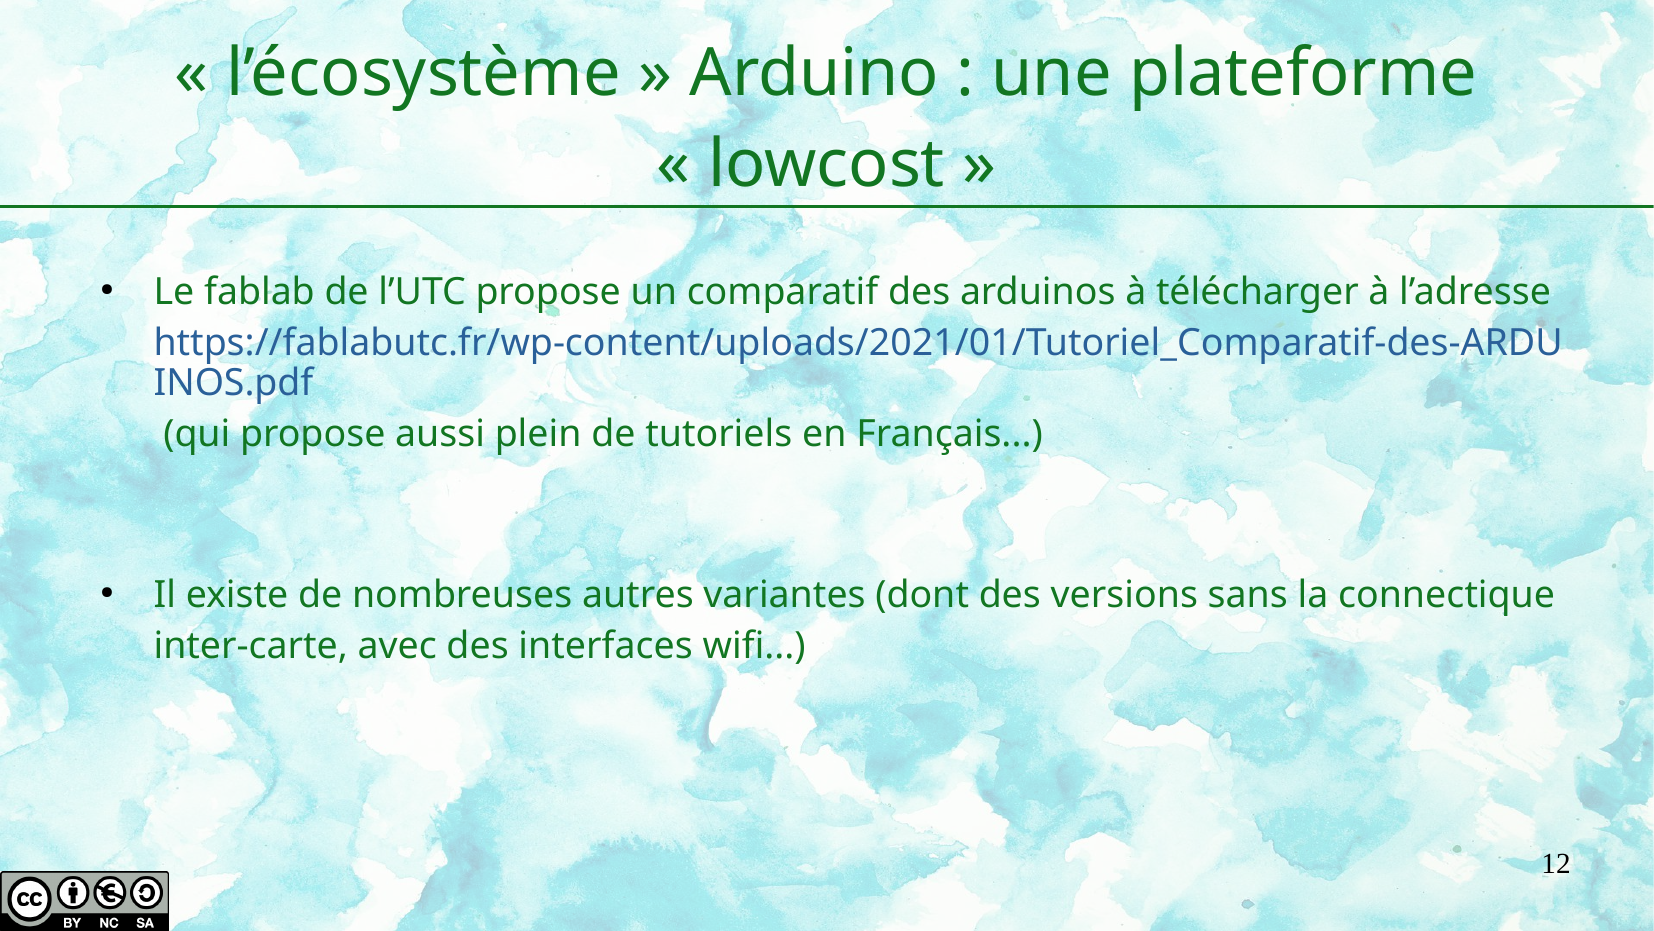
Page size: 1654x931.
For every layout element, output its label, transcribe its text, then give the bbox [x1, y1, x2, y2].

picture [0, 871, 169, 931]
title « l’écosystème » Arduino : une plateforme « lowcost » [82, 23, 1571, 206]
list Le fablab de l’UTC propose un comparatif des arduinos à télécharger à l’adresse https://fablabutc.fr/wp-content/uploads/2021/01/Tutoriel_Comparatif-des-ARDUINOS.pdf (qui propose aussi plein de tutoriels en Français...) Il existe de nombreuses autres variantes (dont des versions sans la connectique inter-carte, avec des interfaces wifi...) [82, 264, 1571, 739]
